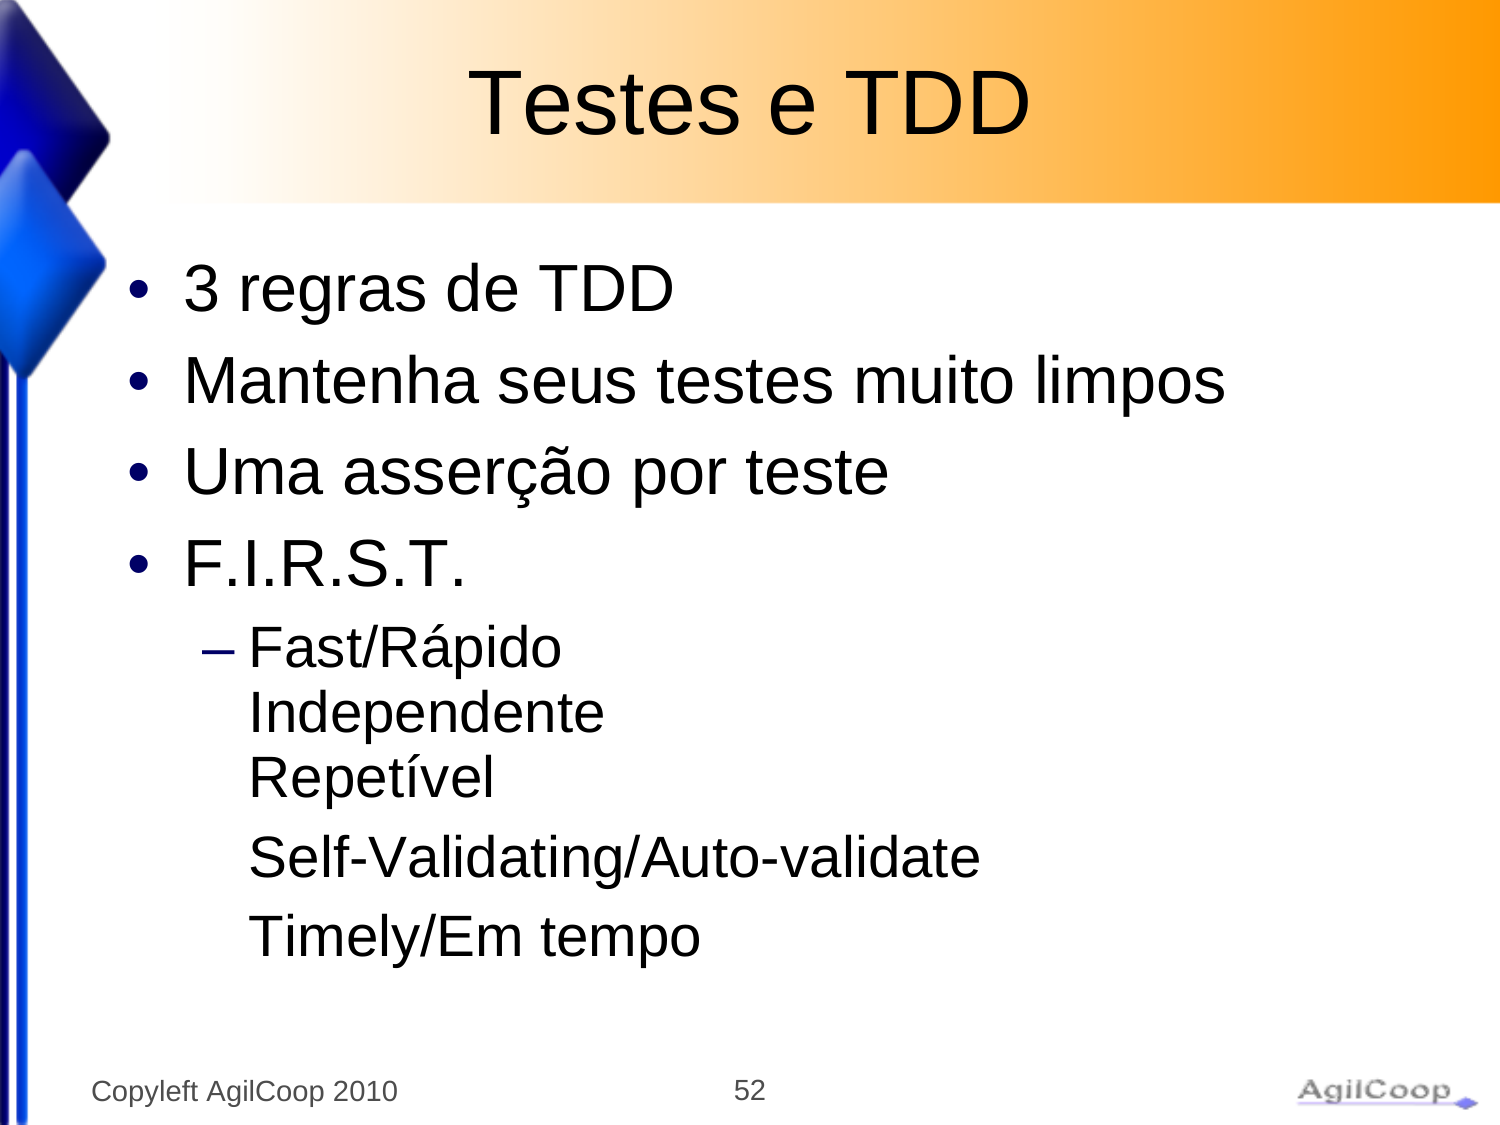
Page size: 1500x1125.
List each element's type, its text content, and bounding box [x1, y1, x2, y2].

picture [0, 0, 1500, 1125]
title Testes e TDD [75, 8, 1426, 197]
list 3 regras de TDD Mantenha seus testes muito limpos Uma asserção por teste F.I.R.S.T. Fast/Rápido Independente Repetível Self-Validating/Auto-validate Timely/Em tempo [112, 243, 1426, 1006]
